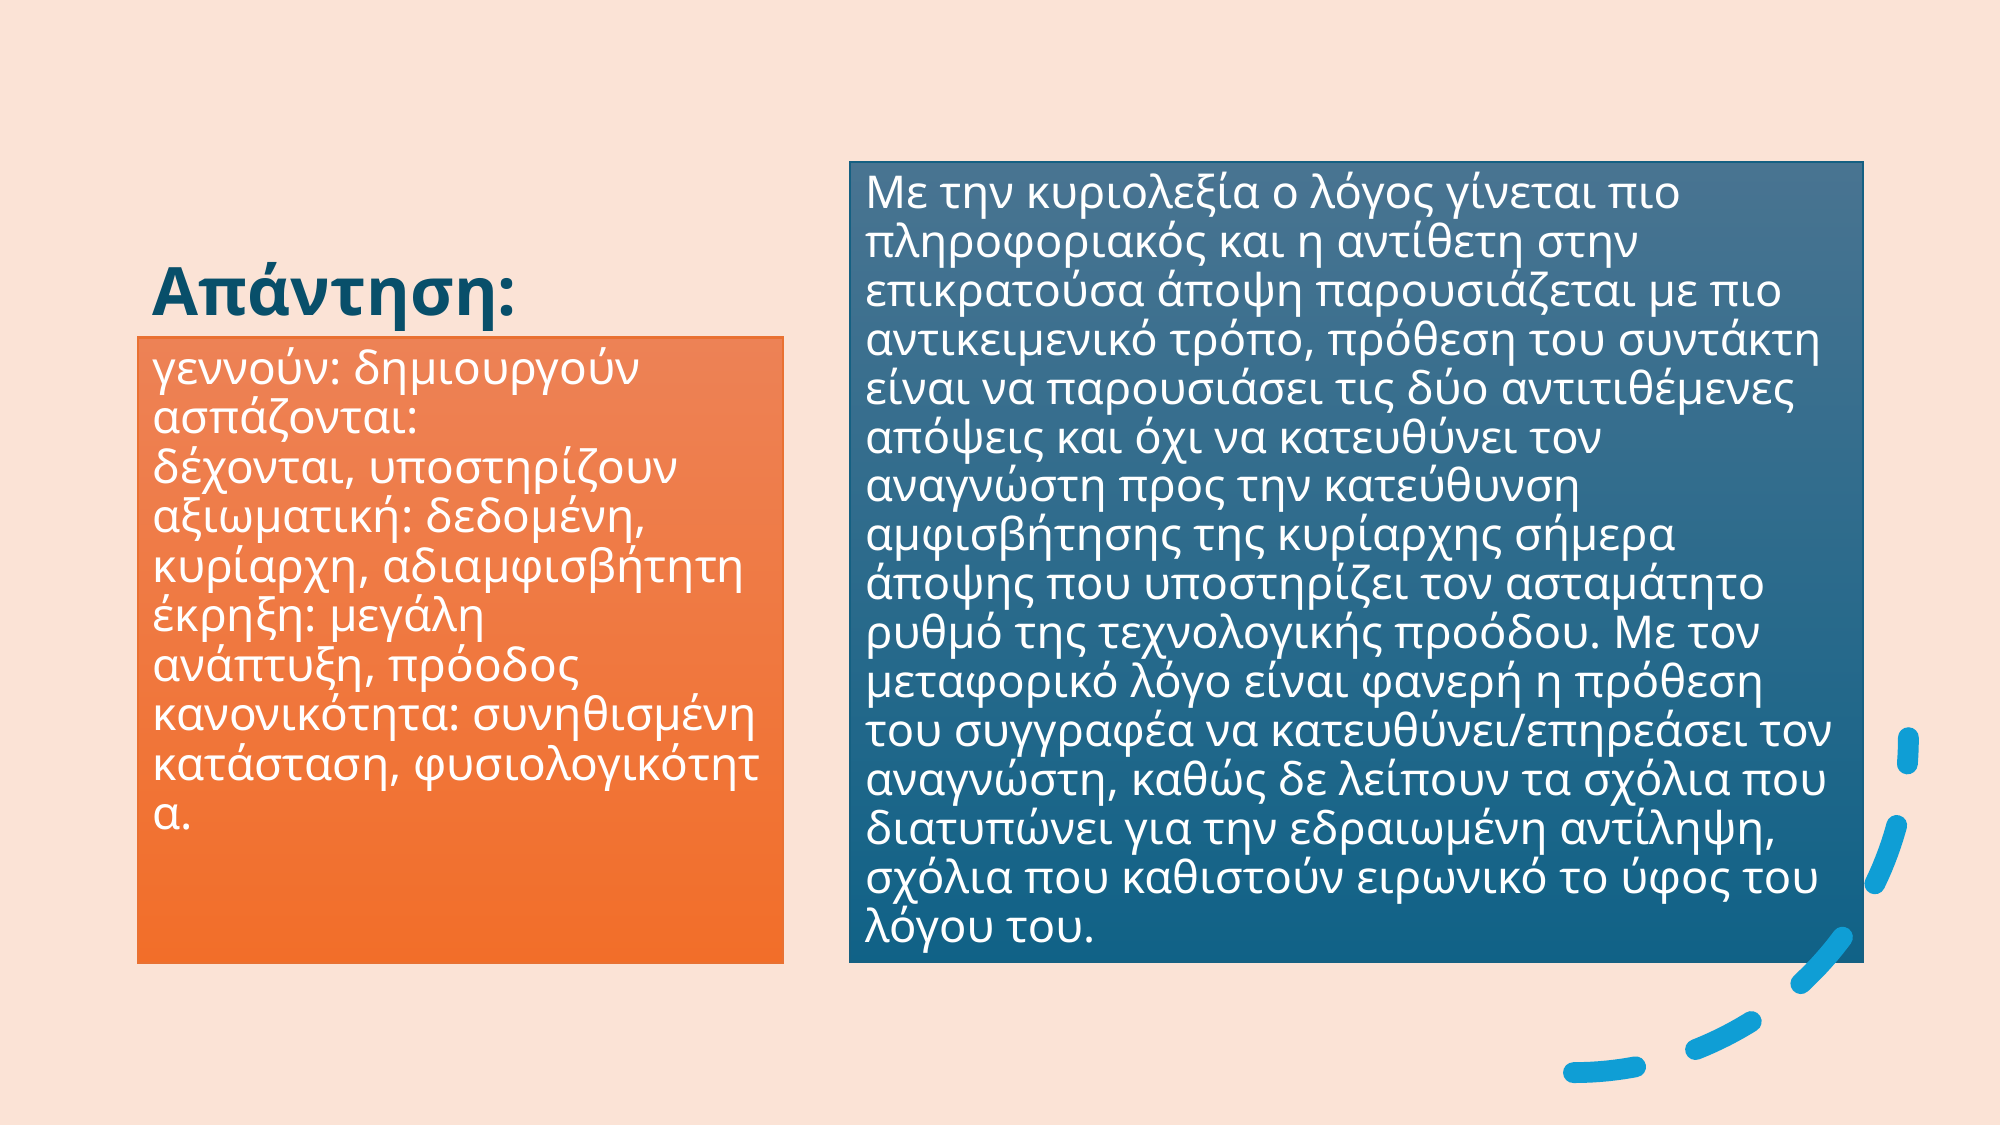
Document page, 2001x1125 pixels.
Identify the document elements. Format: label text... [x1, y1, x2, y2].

title Απάντηση: [137, 75, 783, 336]
list Με την κυριολεξία ο λόγος γίνεται πιο πληροφοριακός και η αντίθετη στην επικρατούσα άποψη παρουσιάζεται με πιο αντικειμενικό τρόπο, πρόθεση του συντάκτη είναι να παρουσιάσει τις δύο αντιτιθέμενες απόψεις και όχι να κατευθύνει τον αναγνώστη προς την κατεύθυνση αμφισβήτησης της κυρίαρχης σήμερα άποψης που υποστηρίζει τον ασταμάτητο ρυθμό της τεχνολογικής προόδου. Με τον μεταφορικό λόγο είναι φανερή η πρόθεση του συγγραφέα να κατευθύνει/επηρεάσει τον αναγνώστη, καθώς δε λείπουν τα σχόλια που διατυπώνει για την εδραιωμένη αντίληψη, σχόλια που καθιστούν ειρωνικό το ύφος του λόγου του. [850, 161, 1863, 962]
list γεννούν: δημιουργούν ασπάζονται: δέχονται, υποστηρίζουν αξιωματική: δεδομένη, κυρίαρχη, αδιαμφισβήτητη έκρηξη: μεγάλη ανάπτυξη, πρόοδος κανονικότητα: συνηθισμένη κατάσταση, φυσιολογικότητα. [137, 337, 783, 963]
